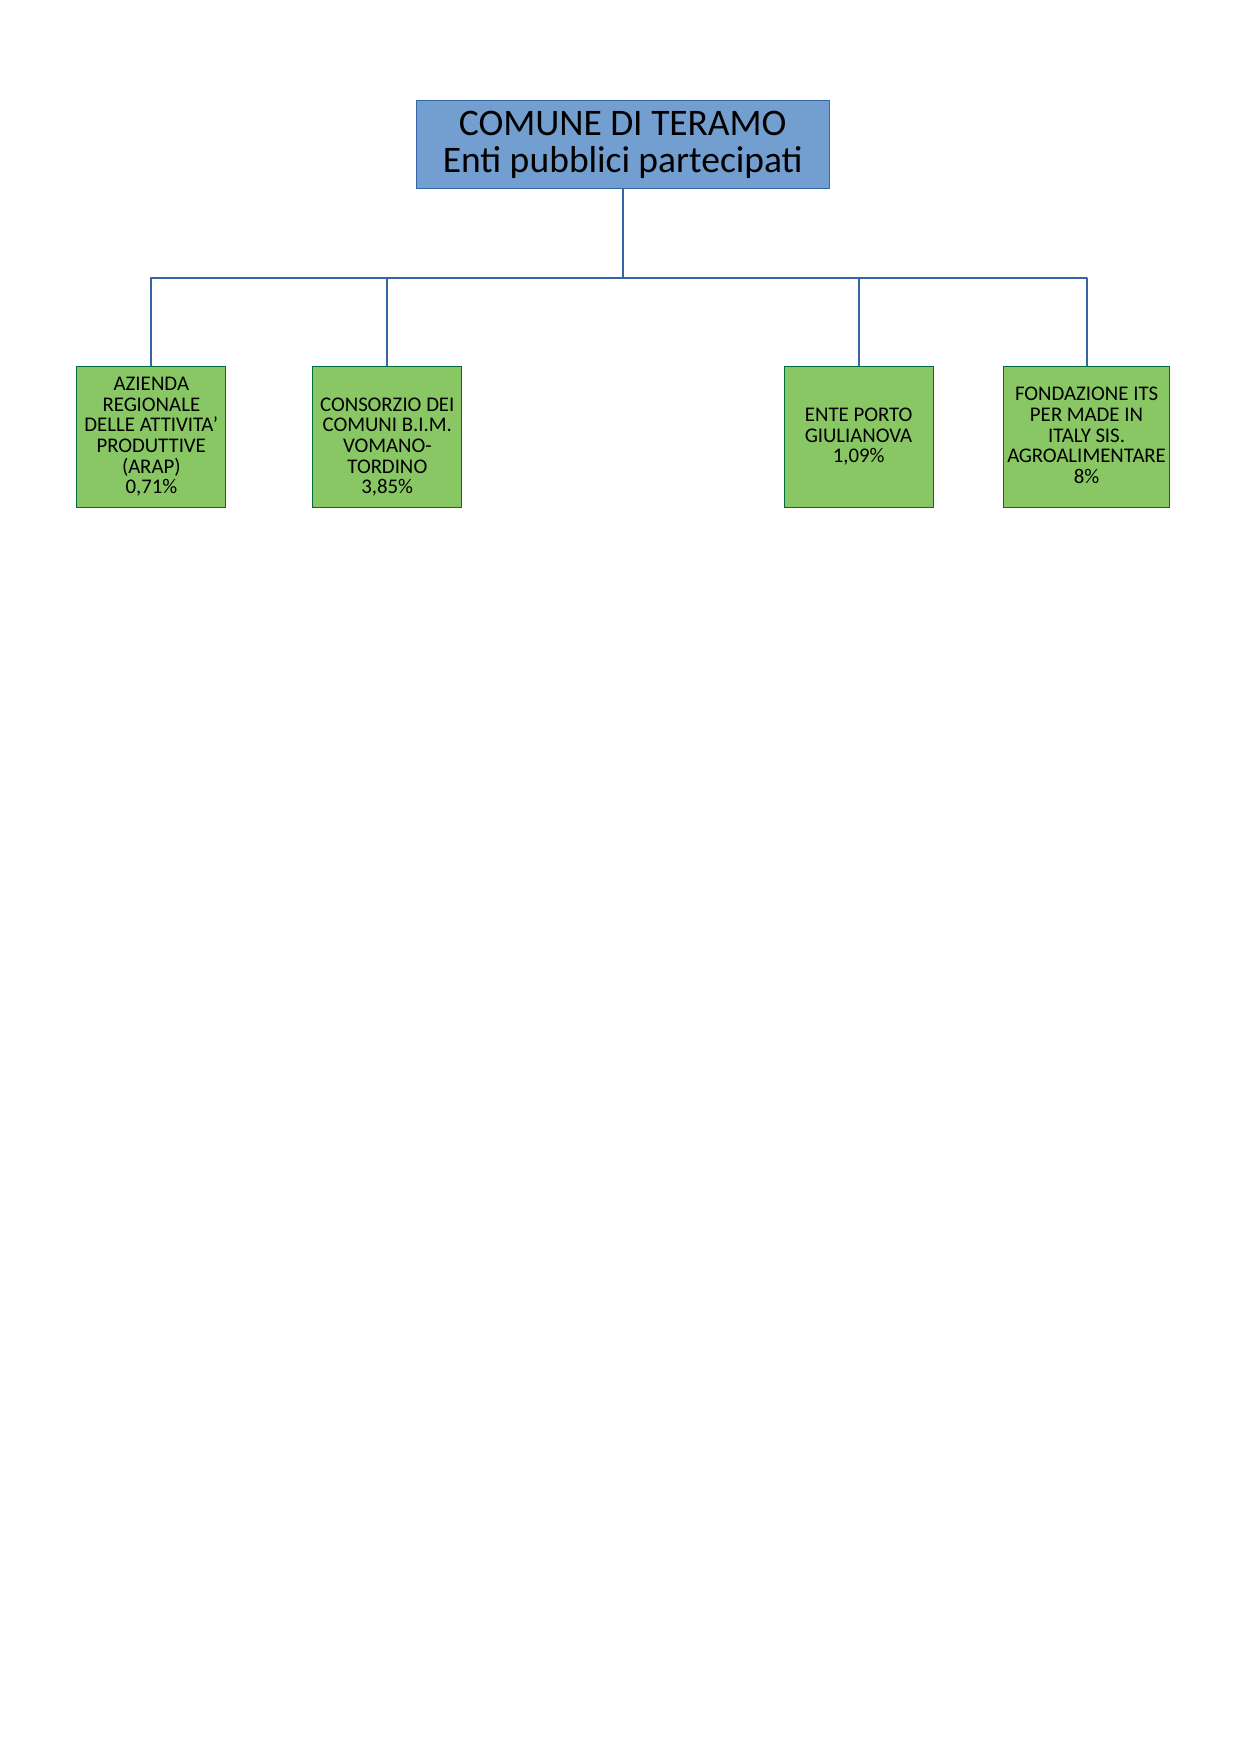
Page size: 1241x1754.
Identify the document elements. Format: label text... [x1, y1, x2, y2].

text_box AZIENDA REGIONALE DELLE ATTIVITA’ PRODUTTIVE (ARAP) 0,71% [76, 366, 226, 508]
text_box ENTE PORTO GIULIANOVA 1,09% [784, 366, 934, 508]
text_box FONDAZIONE ITS PER MADE IN ITALY SIS. AGROALIMENTARE 8% [1003, 366, 1170, 508]
text_box COMUNE DI TERAMO Enti pubblici partecipati [416, 100, 830, 189]
text_box CONSORZIO DEI COMUNI B.I.M. VOMANO- TORDINO 3,85% [312, 366, 462, 508]
